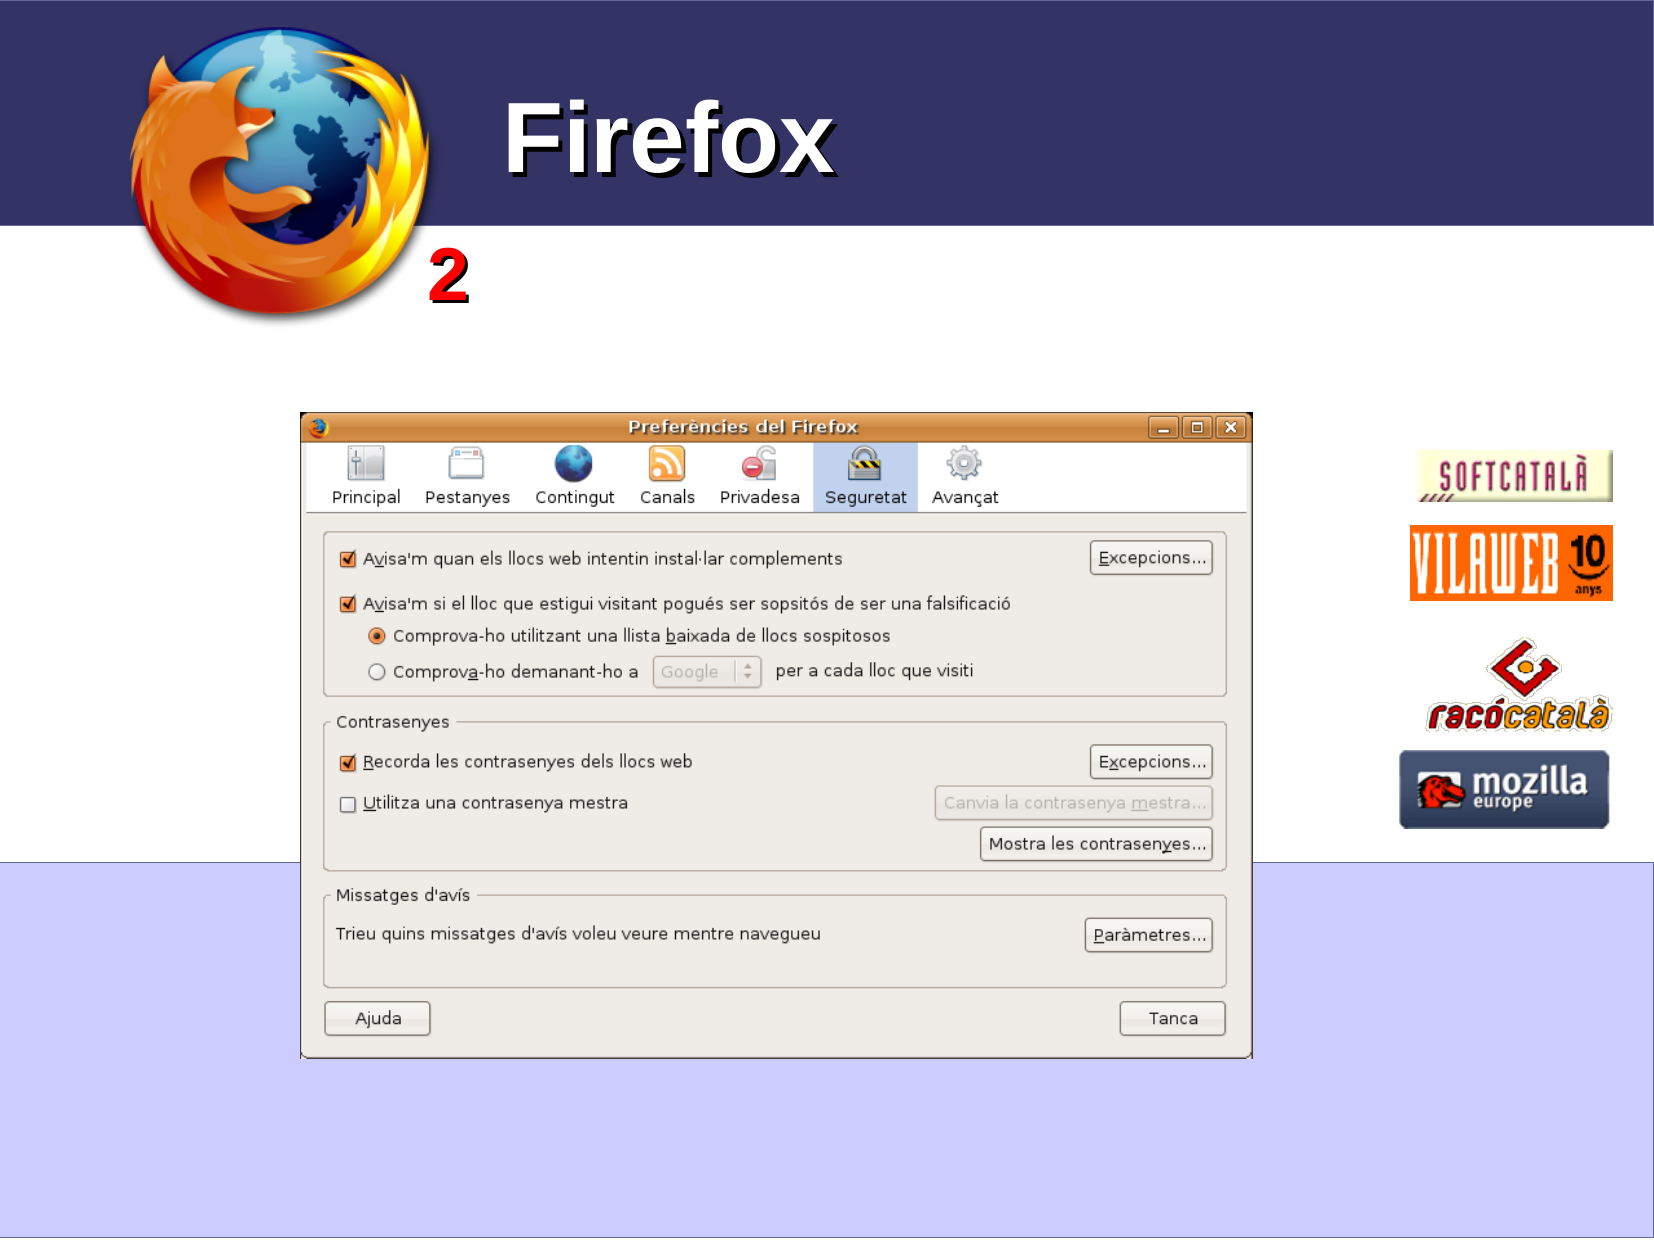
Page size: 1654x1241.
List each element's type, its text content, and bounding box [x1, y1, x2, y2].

picture [300, 412, 1253, 1059]
picture [1410, 525, 1613, 601]
text_box 2 [412, 225, 526, 338]
text_box [0, 0, 1654, 226]
picture [1387, 750, 1622, 829]
text_box [0, 862, 1654, 1238]
picture [1417, 450, 1613, 502]
text_box Firefox [487, 75, 938, 202]
picture [1425, 637, 1613, 732]
picture [112, 3, 451, 338]
